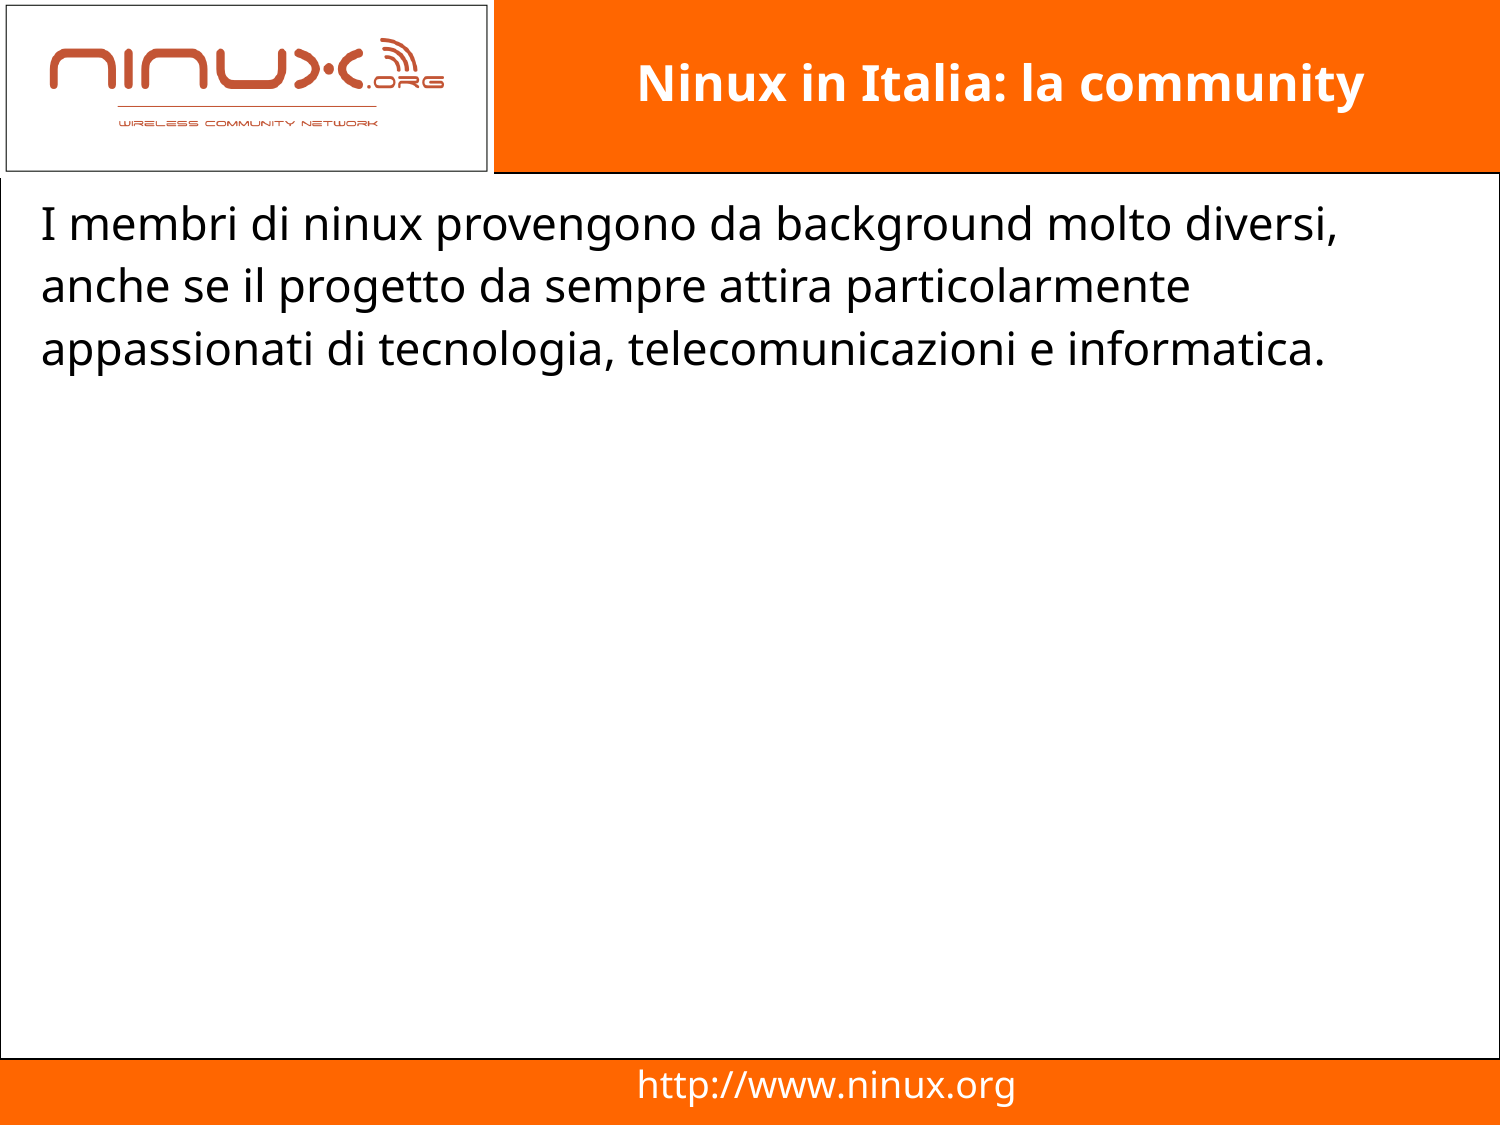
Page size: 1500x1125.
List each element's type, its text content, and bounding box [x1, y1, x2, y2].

list I membri di ninux provengono da background molto diversi, anche se il progetto da sempre attira particolarmente appassionati di tecnologia, telecomunicazioni e informatica. [25, 183, 1447, 1004]
text_box http://www.ninux.org [621, 1053, 1159, 1125]
title Ninux in Italia: la community [501, 0, 1500, 165]
picture [0, 0, 494, 178]
